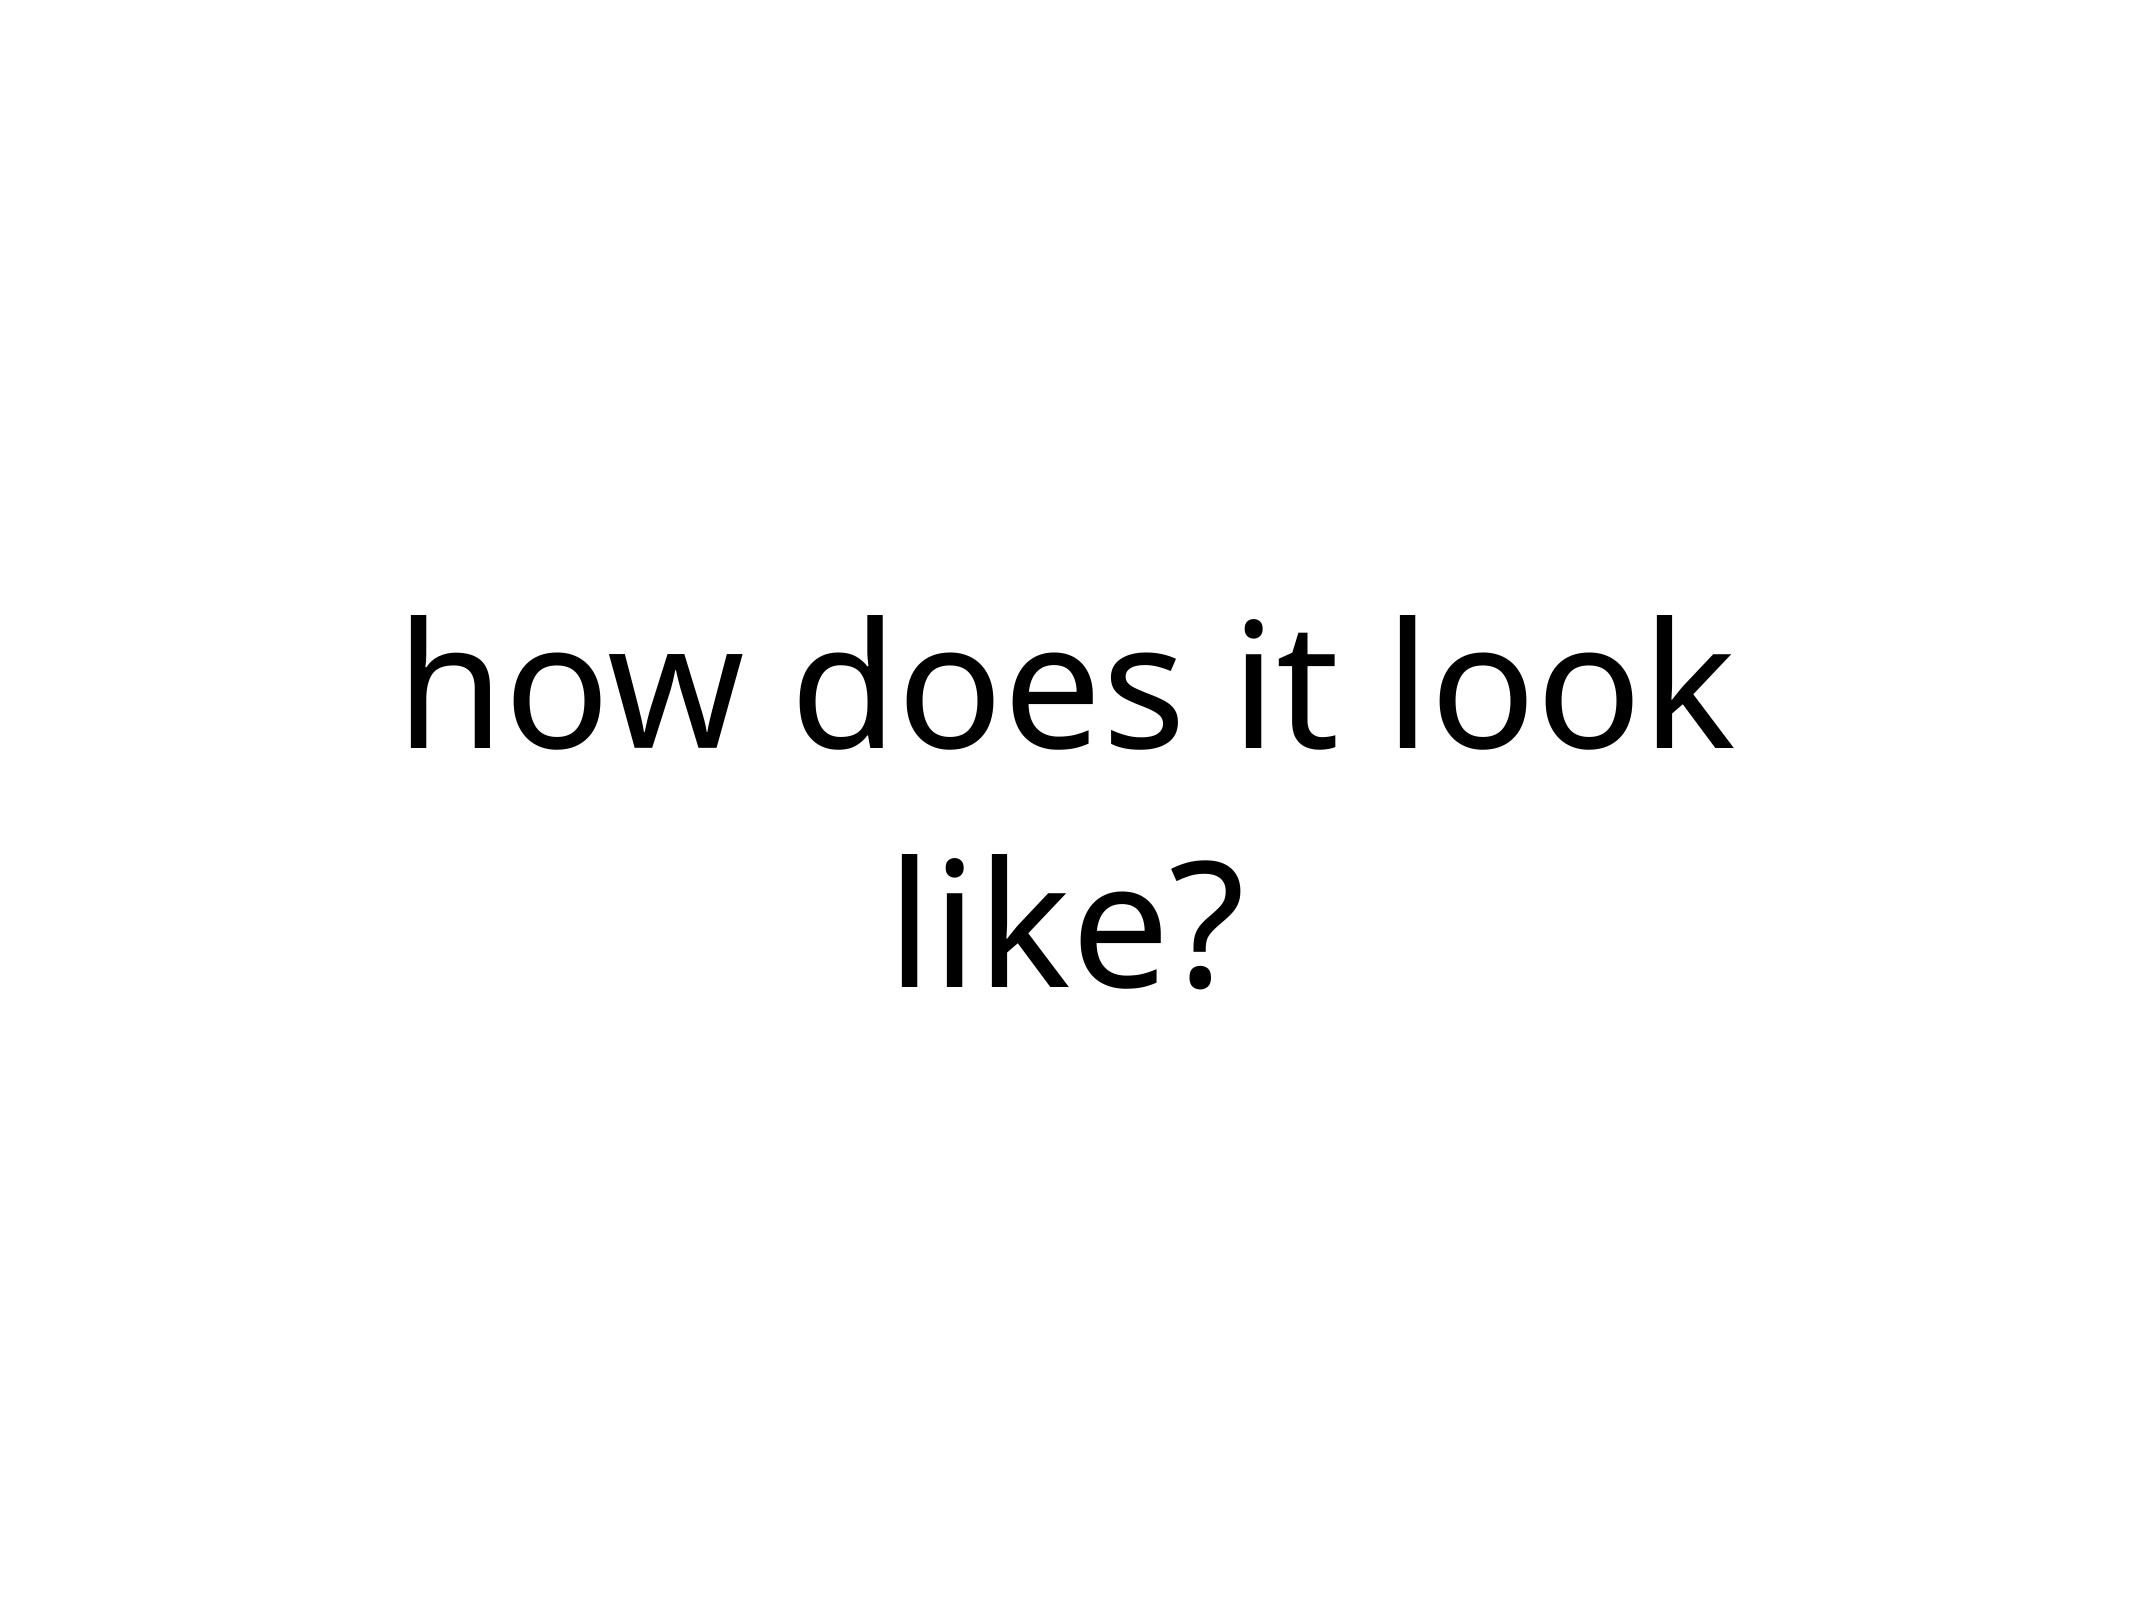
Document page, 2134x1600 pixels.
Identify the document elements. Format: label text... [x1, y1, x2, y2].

title how does it look like? [208, 487, 1925, 1113]
